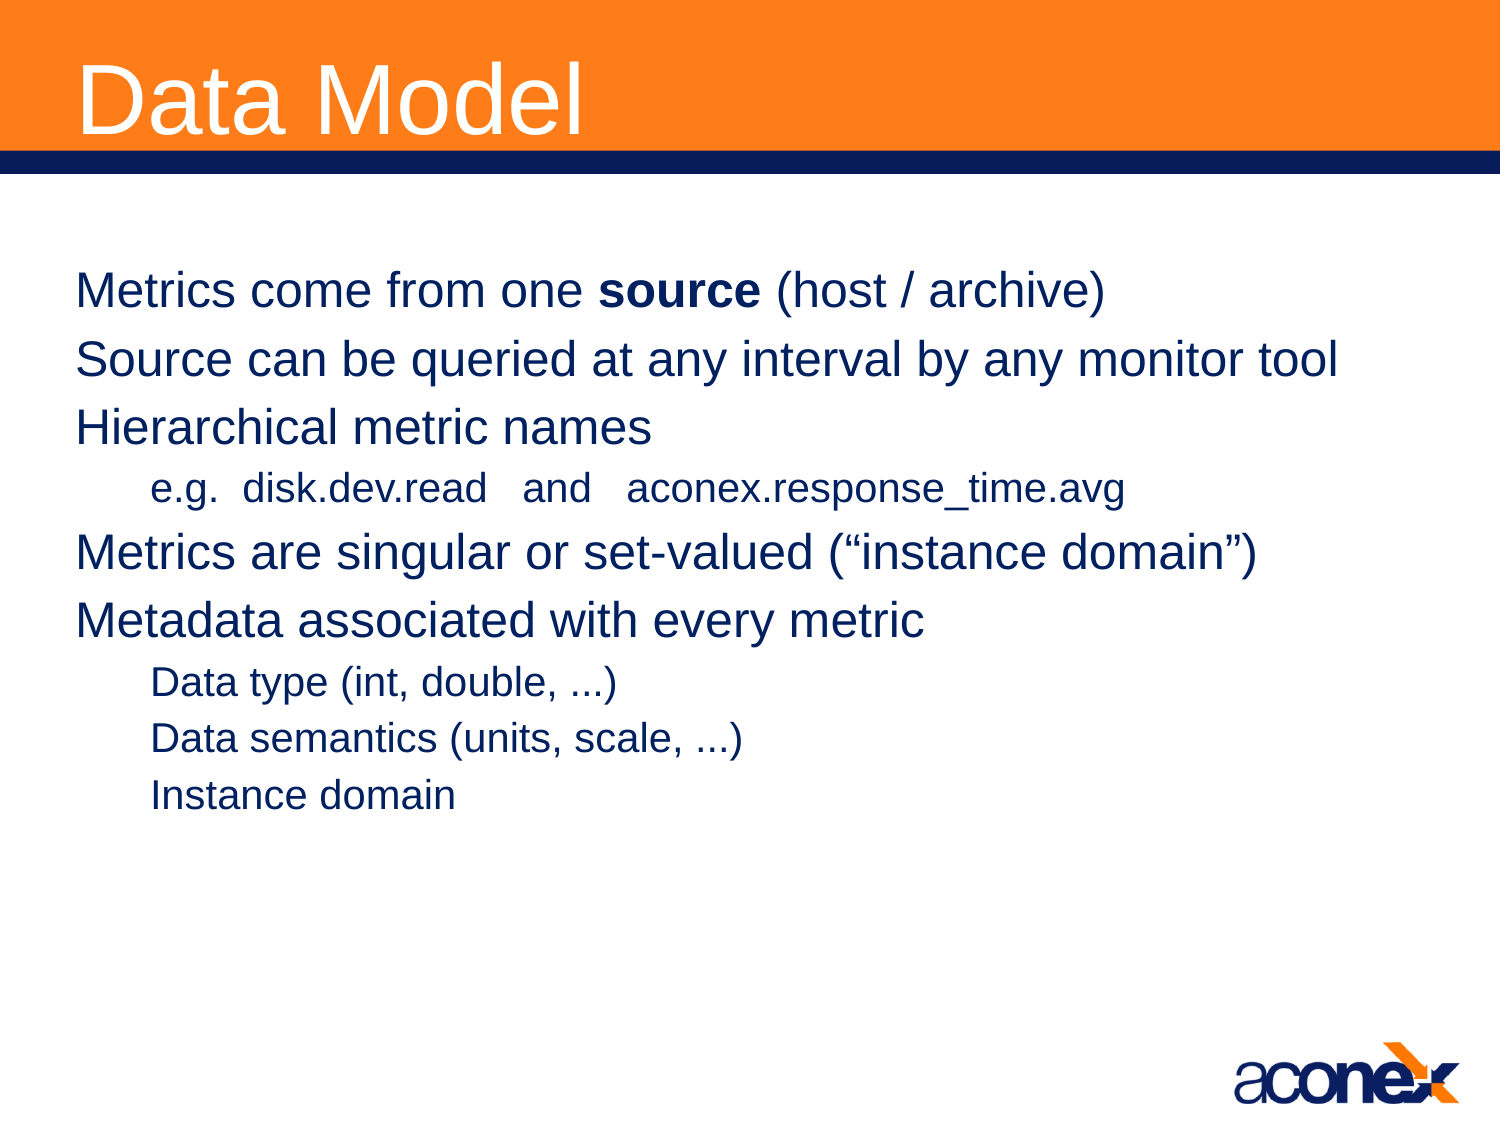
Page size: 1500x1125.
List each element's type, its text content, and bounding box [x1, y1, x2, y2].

list Metrics come from one source (host / archive) Source can be queried at any interval by any monitor tool Hierarchical metric names e.g. disk.dev.read and aconex.response_time.avg Metrics are singular or set-valued (“instance domain”) Metadata associated with every metric Data type (int, double, ...) Data semantics (units, scale, ...) Instance domain [75, 262, 1426, 991]
title Data Model [75, 30, 1426, 169]
picture [1234, 1042, 1460, 1104]
